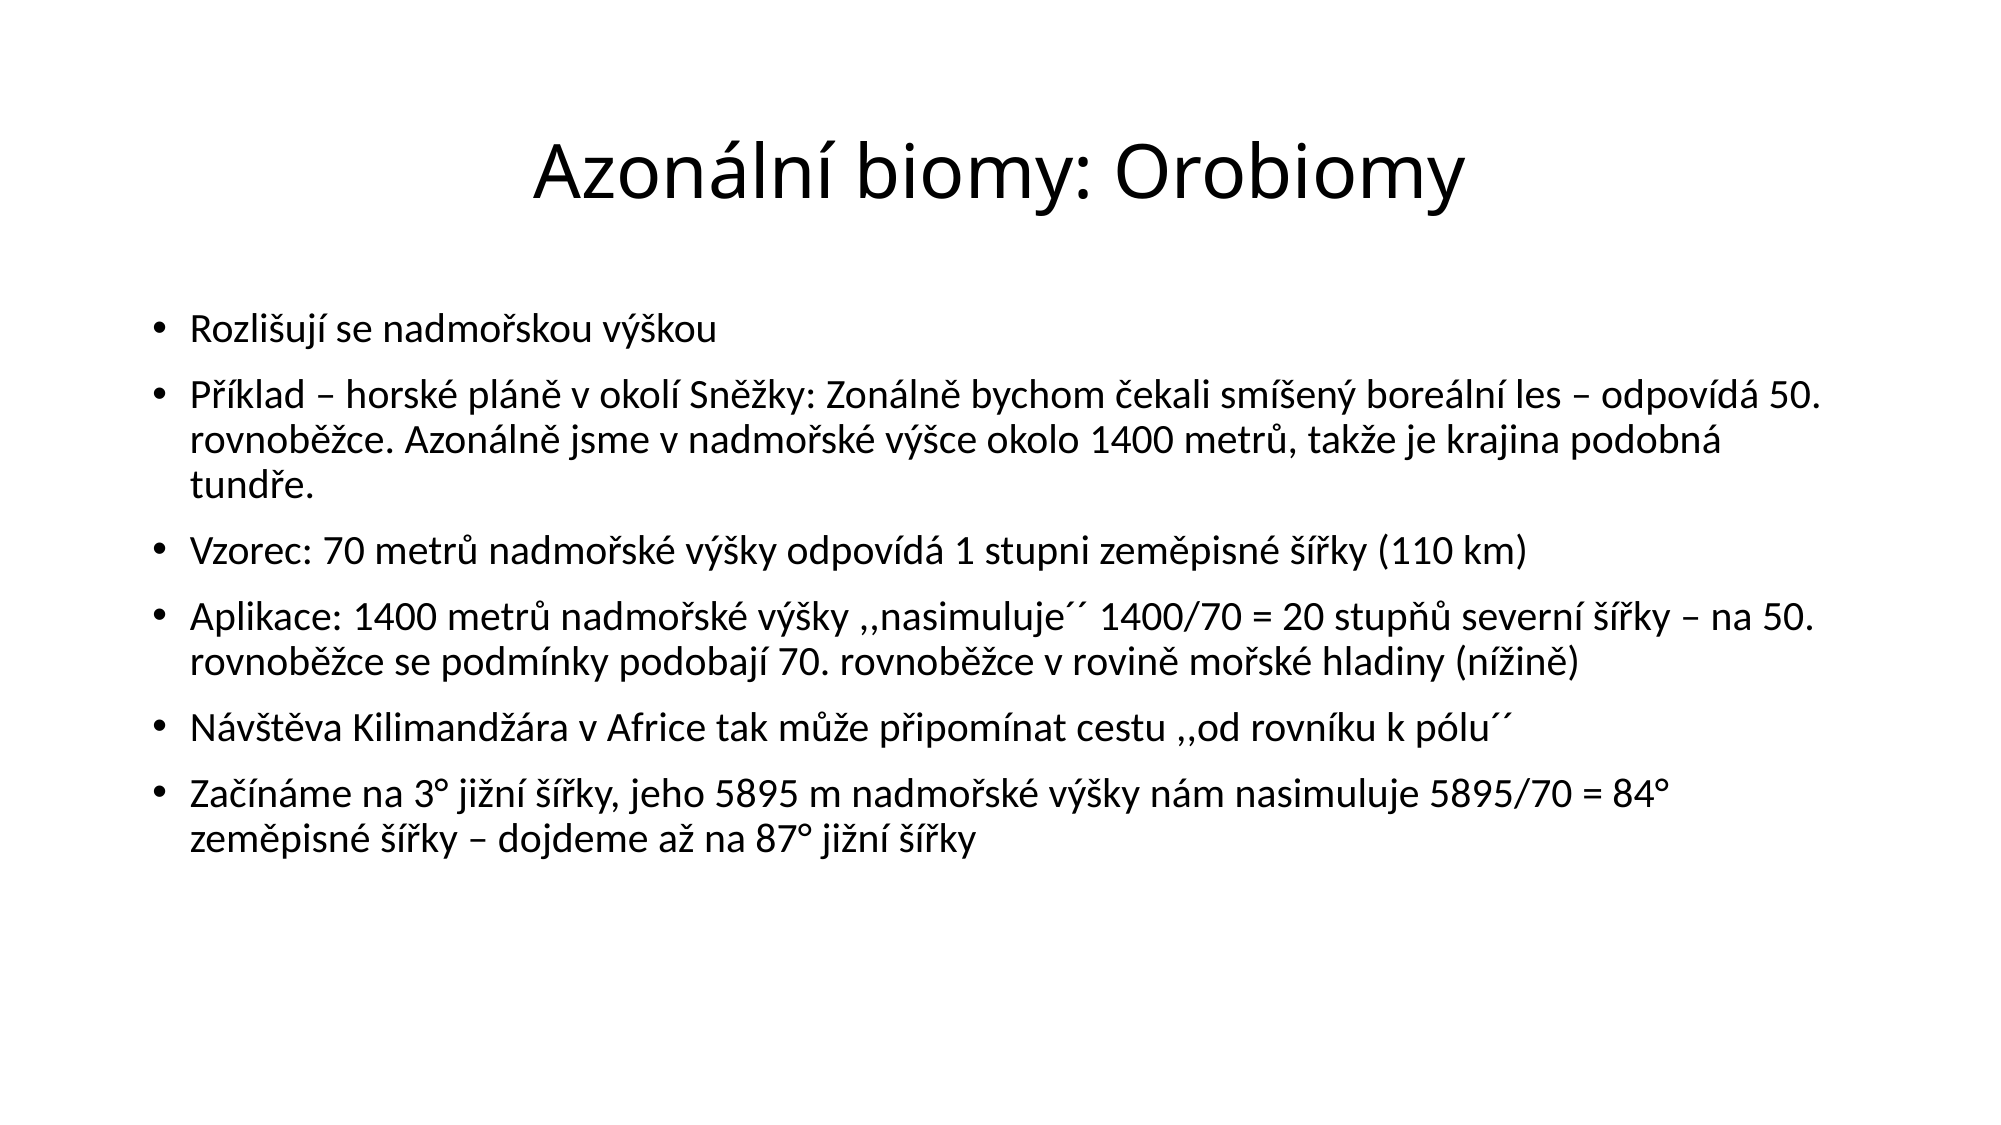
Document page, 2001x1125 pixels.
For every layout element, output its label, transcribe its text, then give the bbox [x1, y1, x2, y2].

title Azonální biomy: Orobiomy [137, 59, 1863, 278]
list Rozlišují se nadmořskou výškou Příklad – horské pláně v okolí Sněžky: Zonálně bychom čekali smíšený boreální les – odpovídá 50. rovnoběžce. Azonálně jsme v nadmořské výšce okolo 1400 metrů, takže je krajina podobná tundře. Vzorec: 70 metrů nadmořské výšky odpovídá 1 stupni zeměpisné šířky (110 km) Aplikace: 1400 metrů nadmořské výšky ,,nasimuluje´´ 1400/70 = 20 stupňů severní šířky – na 50. rovnoběžce se podmínky podobají 70. rovnoběžce v rovině mořské hladiny (nížině) Návštěva Kilimandžára v Africe tak může připomínat cestu ,,od rovníku k pólu´´ Začínáme na 3° jižní šířky, jeho 5895 m nadmořské výšky nám nasimuluje 5895/70 = 84° zeměpisné šířky – dojdeme až na 87° jižní šířky [137, 299, 1863, 1014]
